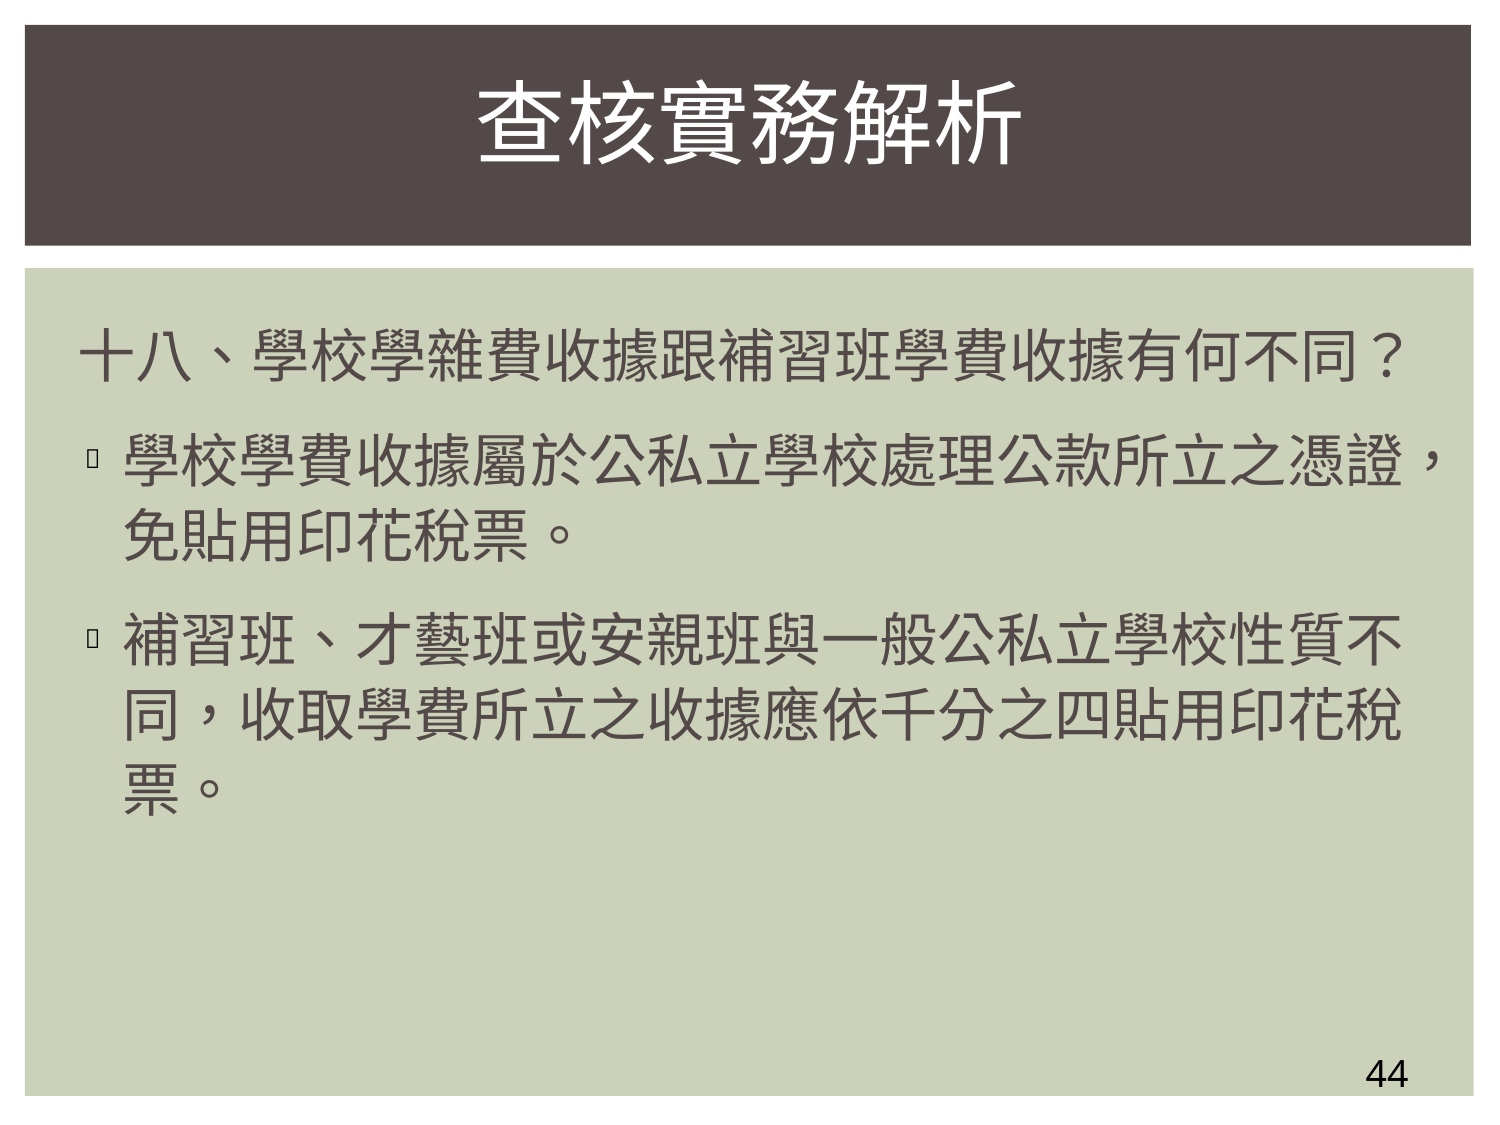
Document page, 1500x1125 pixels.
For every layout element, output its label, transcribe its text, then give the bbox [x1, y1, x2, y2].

list 十八、學校學雜費收據跟補習班學費收據有何不同？ 學校學費收據屬於公私立學校處理公款所立之憑證，免貼用印花稅票。 補習班、才藝班或安親班與一般公私立學校性質不同，收取學費所立之收據應依千分之四貼用印花稅票。 [62, 311, 1442, 1035]
slide_number <編號> [1350, 1042, 1447, 1088]
title 查核實務解析 [62, 58, 1438, 232]
